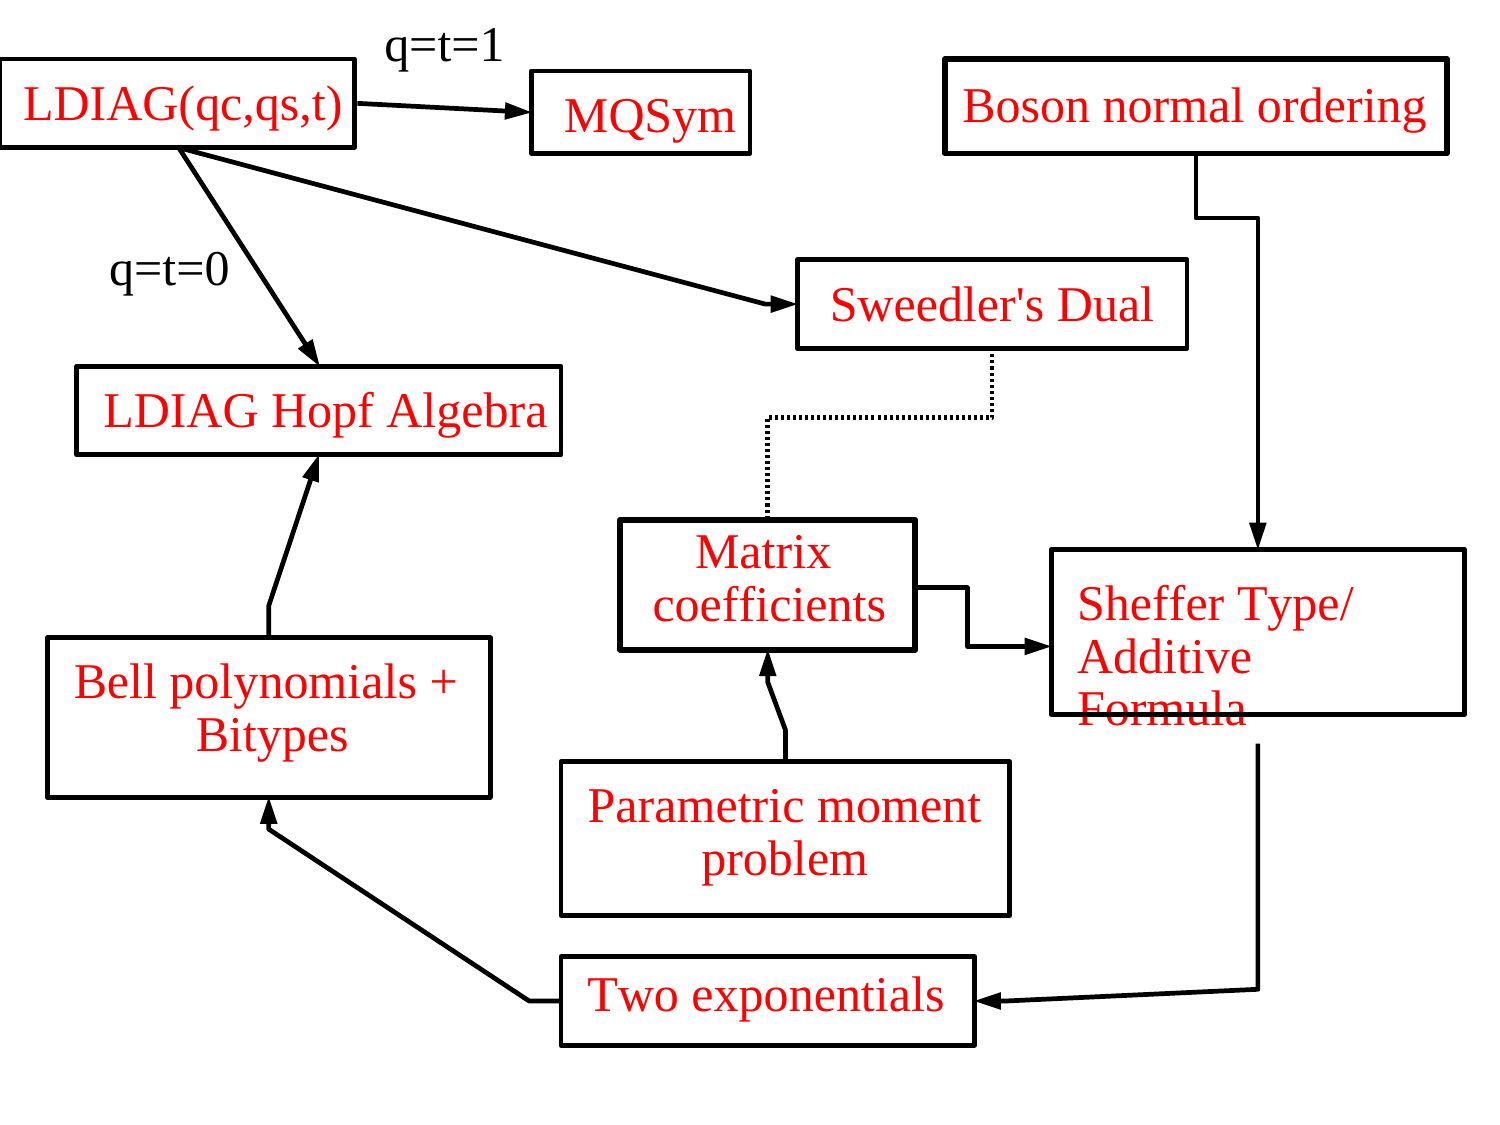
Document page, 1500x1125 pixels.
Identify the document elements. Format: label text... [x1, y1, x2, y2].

text_box q=t=1 [369, 11, 520, 83]
text_box LDIAG Hopf Algebra [88, 377, 559, 450]
text_box MQSym [549, 82, 748, 151]
text_box LDIAG(qc,qs,t) [8, 70, 352, 142]
text_box q=t=0 [94, 236, 245, 308]
text_box Bell polynomials + Bitypes [59, 649, 486, 775]
text_box Parametric moment problem [573, 773, 1001, 899]
text_box Matrix coefficients [637, 523, 901, 645]
text_box Sheffer Type/ Additive Formula [1062, 571, 1449, 704]
text_box Two exponentials [572, 962, 960, 1034]
text_box Boson normal ordering [944, 59, 1447, 154]
text_box Sweedler's Dual [814, 271, 1182, 343]
